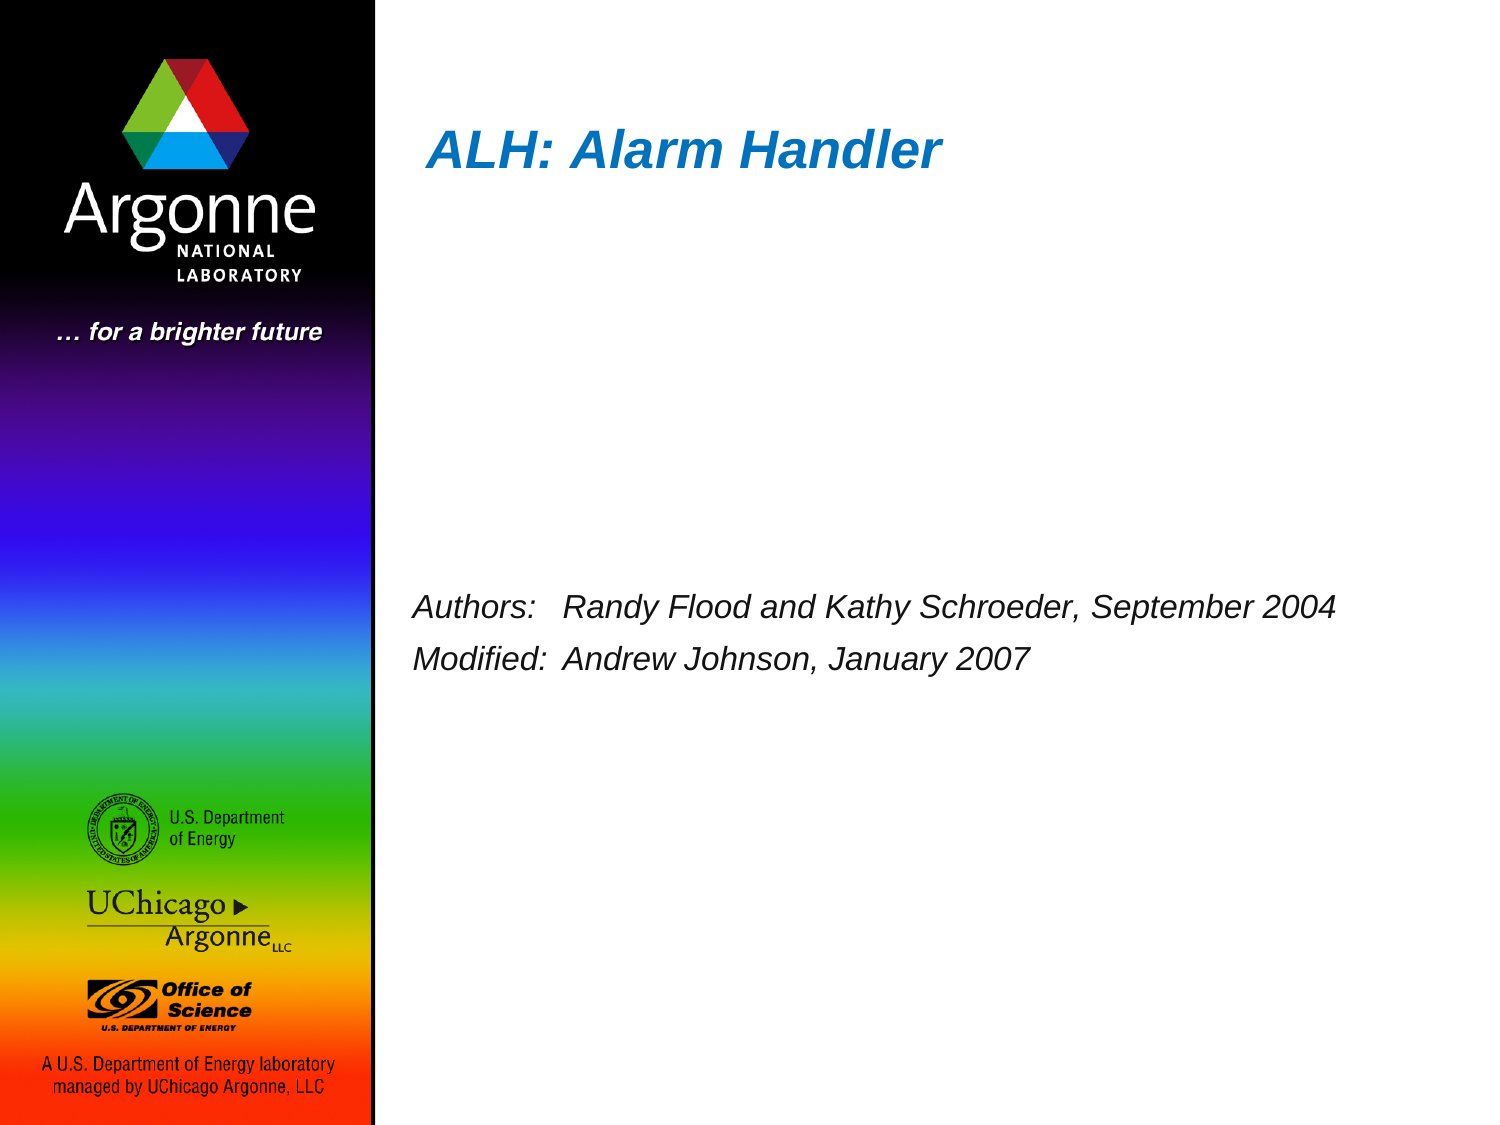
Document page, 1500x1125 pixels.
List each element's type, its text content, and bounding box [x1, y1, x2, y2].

subtitle Authors: Randy Flood and Kathy Schroeder, September 2004 Modified: Andrew Johnson, January 2007 [412, 263, 1425, 1006]
title ALH: Alarm Handler [426, 111, 1304, 193]
picture [0, 0, 375, 1125]
